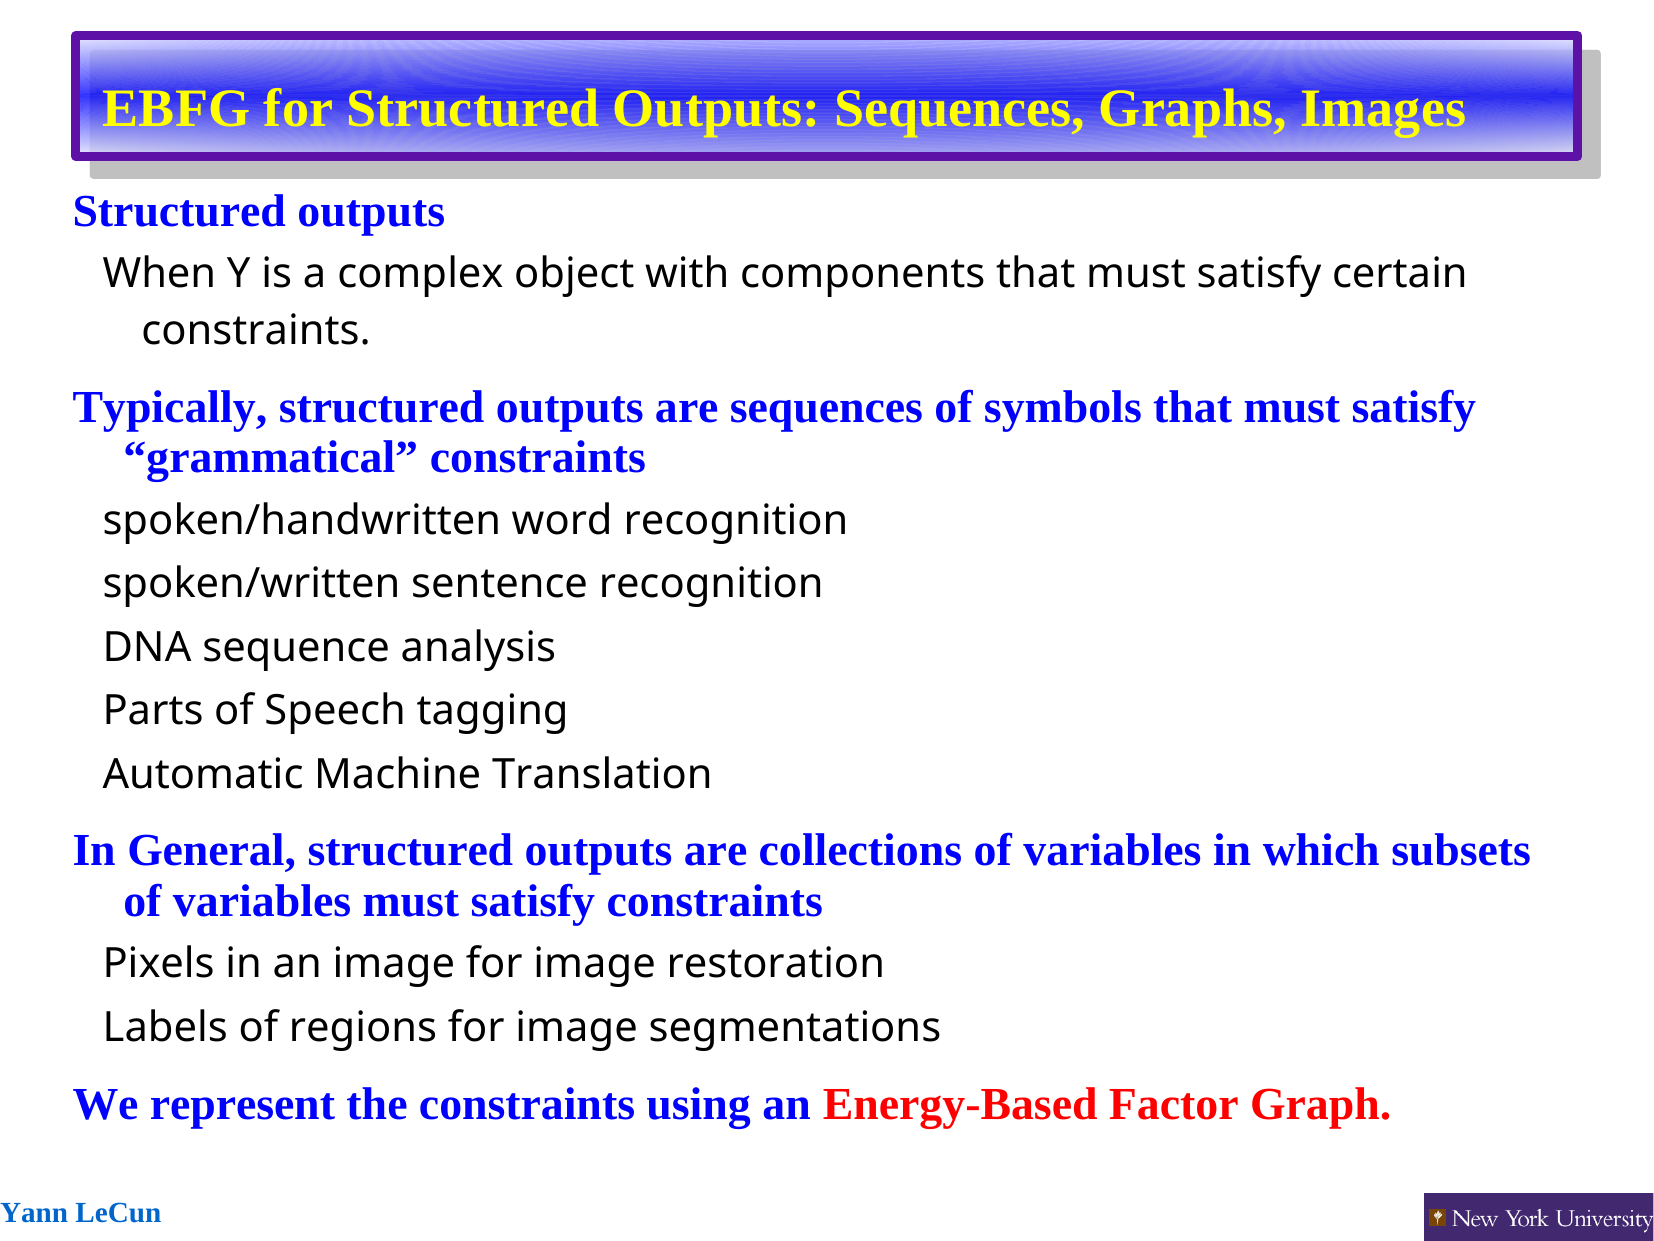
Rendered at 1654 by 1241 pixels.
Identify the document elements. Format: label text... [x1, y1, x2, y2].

list Structured outputs When Y is a complex object with components that must satisfy certain constraints. Typically, structured outputs are sequences of symbols that must satisfy “grammatical” constraints spoken/handwritten word recognition spoken/written sentence recognition DNA sequence analysis Parts of Speech tagging Automatic Machine Translation In General, structured outputs are collections of variables in which subsets of variables must satisfy constraints Pixels in an image for image restoration Labels of regions for image segmentations We represent the constraints using an Energy-Based Factor Graph. [72, 185, 1541, 1181]
title EBFG for Structured Outputs: Sequences, Graphs, Images [75, 35, 1578, 157]
picture [1424, 1193, 1654, 1241]
